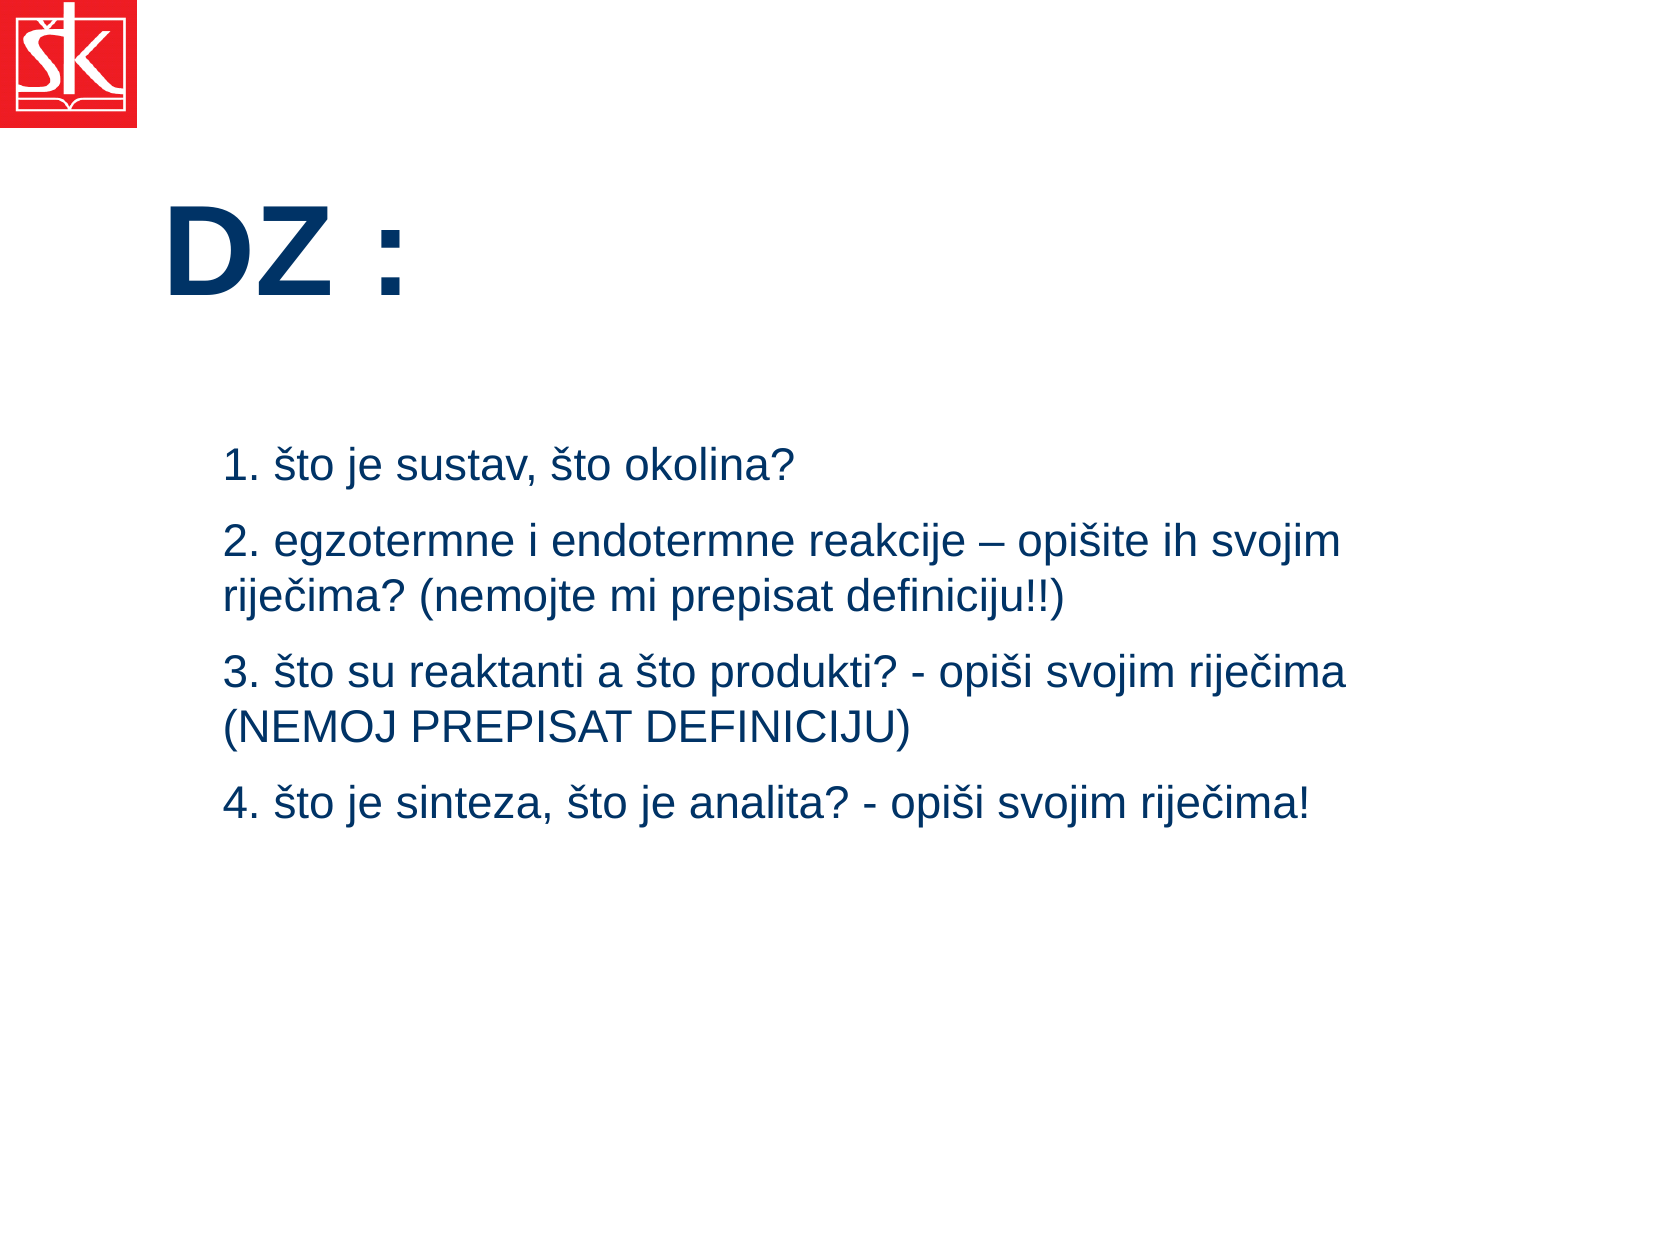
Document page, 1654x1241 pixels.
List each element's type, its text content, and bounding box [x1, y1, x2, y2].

picture [0, 0, 137, 128]
title DZ : [147, 150, 1561, 332]
list 1. što je sustav, što okolina? 2. egzotermne i endotermne reakcije – opišite ih svojim riječima? (nemojte mi prepisat definiciju!!) 3. što su reaktanti a što produkti? - opiši svojim riječima (NEMOJ PREPISAT DEFINICIJU) 4. što je sinteza, što je analita? - opiši svojim riječima! [151, 426, 1543, 1101]
